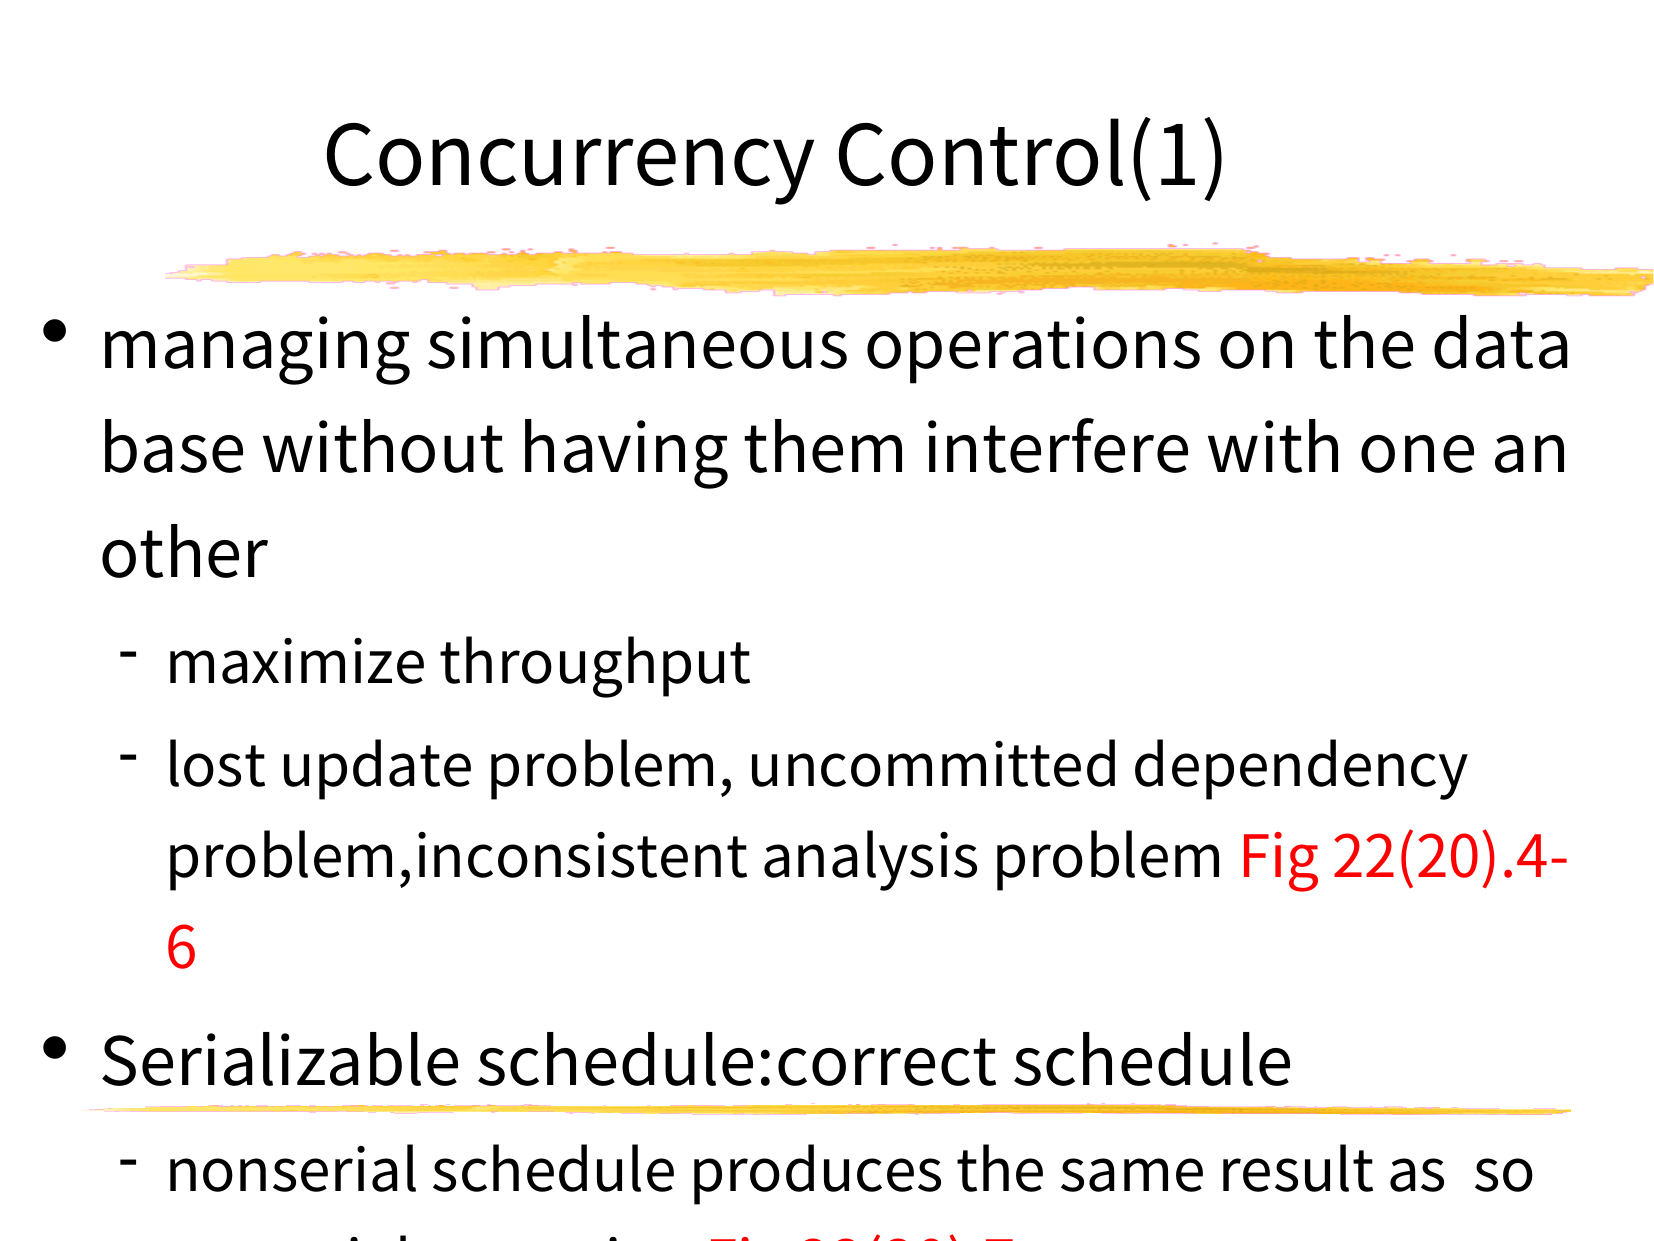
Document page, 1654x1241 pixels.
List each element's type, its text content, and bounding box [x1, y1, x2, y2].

picture [165, 237, 1654, 308]
title Concurrency Control(1) [73, 39, 1479, 249]
list managing simultaneous operations on the database without having them interfere with one another maximize throughput lost update problem, uncommitted dependency problem,inconsistent analysis problem Fig 22(20).4-6 Serializable schedule:correct schedule nonserial schedule produces the same result as some serial execution Fig 22(20).7 [43, 283, 1583, 1030]
picture [82, 1102, 1571, 1117]
